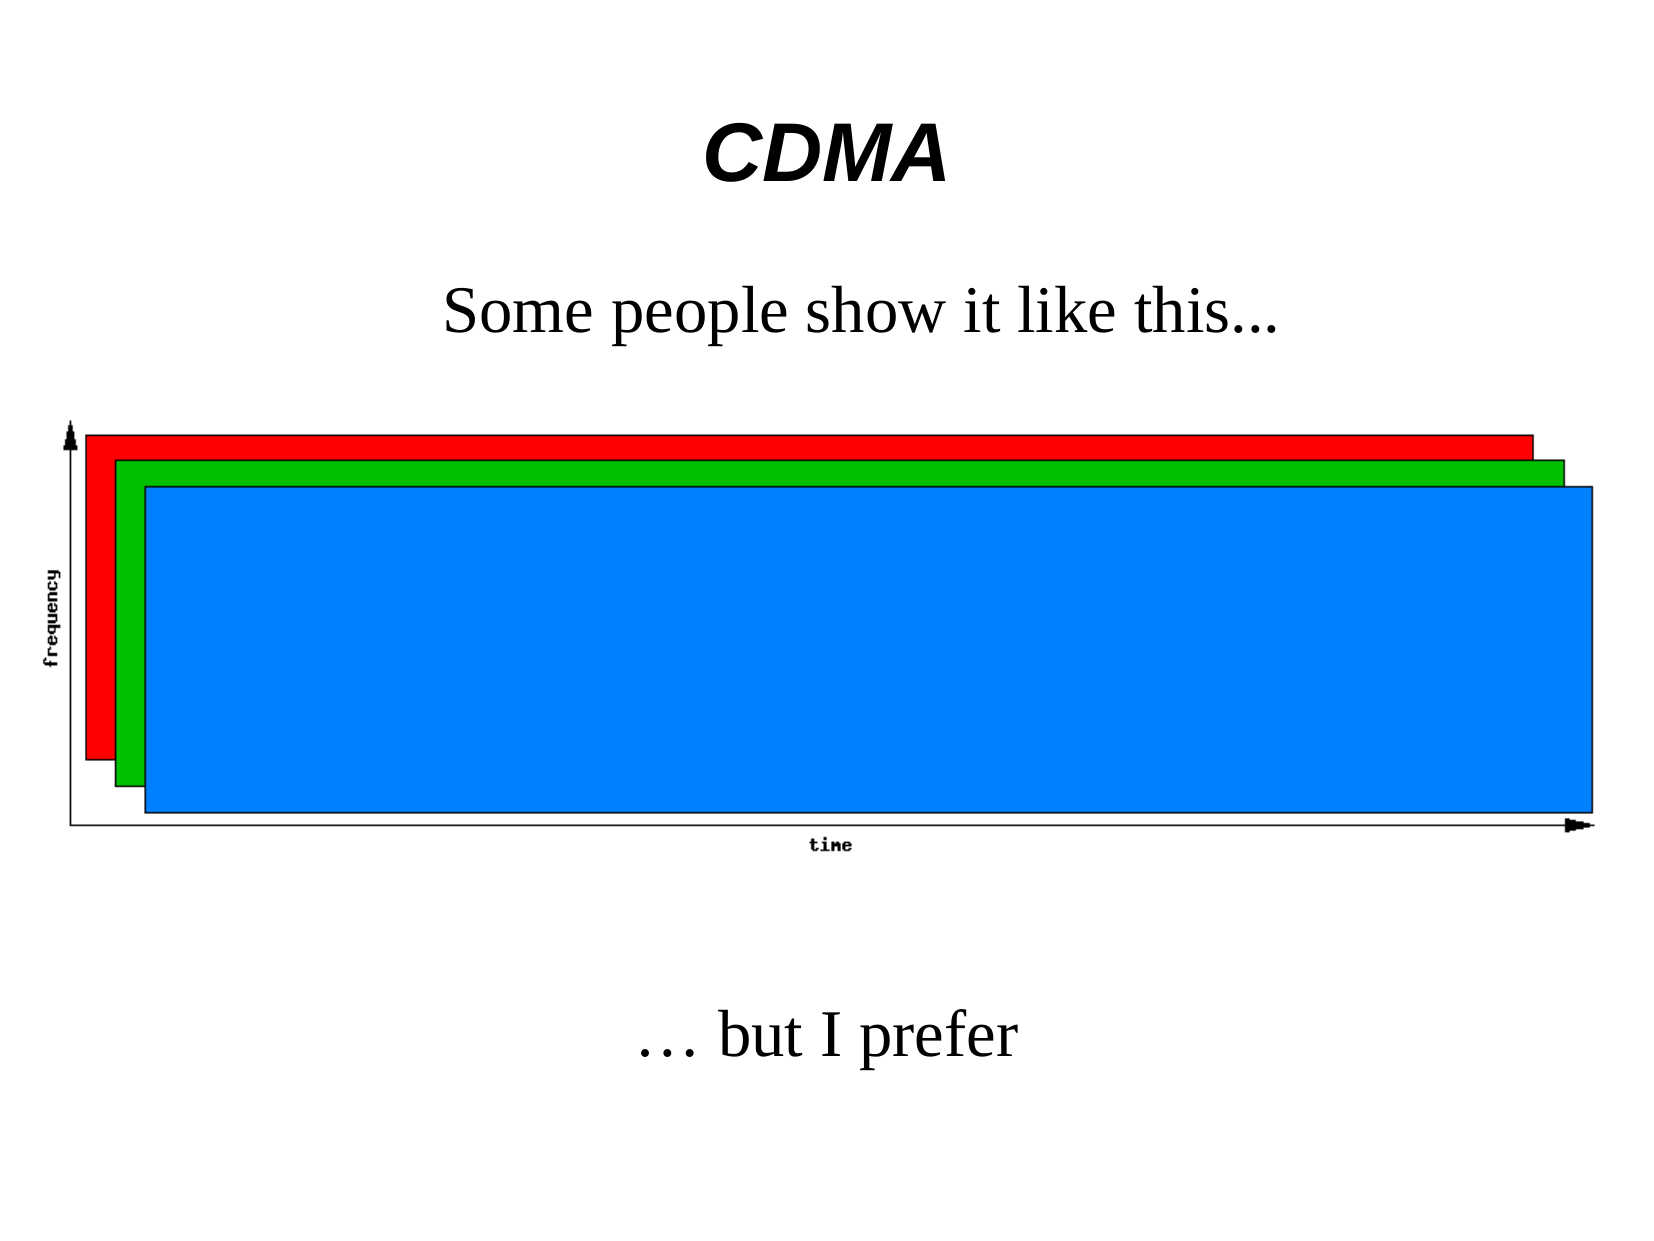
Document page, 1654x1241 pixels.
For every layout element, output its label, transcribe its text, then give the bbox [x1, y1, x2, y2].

text_box … but I prefer [82, 915, 1571, 1152]
text_box Some people show it like this... [118, 236, 1607, 384]
title CDMA [82, 49, 1571, 257]
picture [31, 388, 1626, 856]
